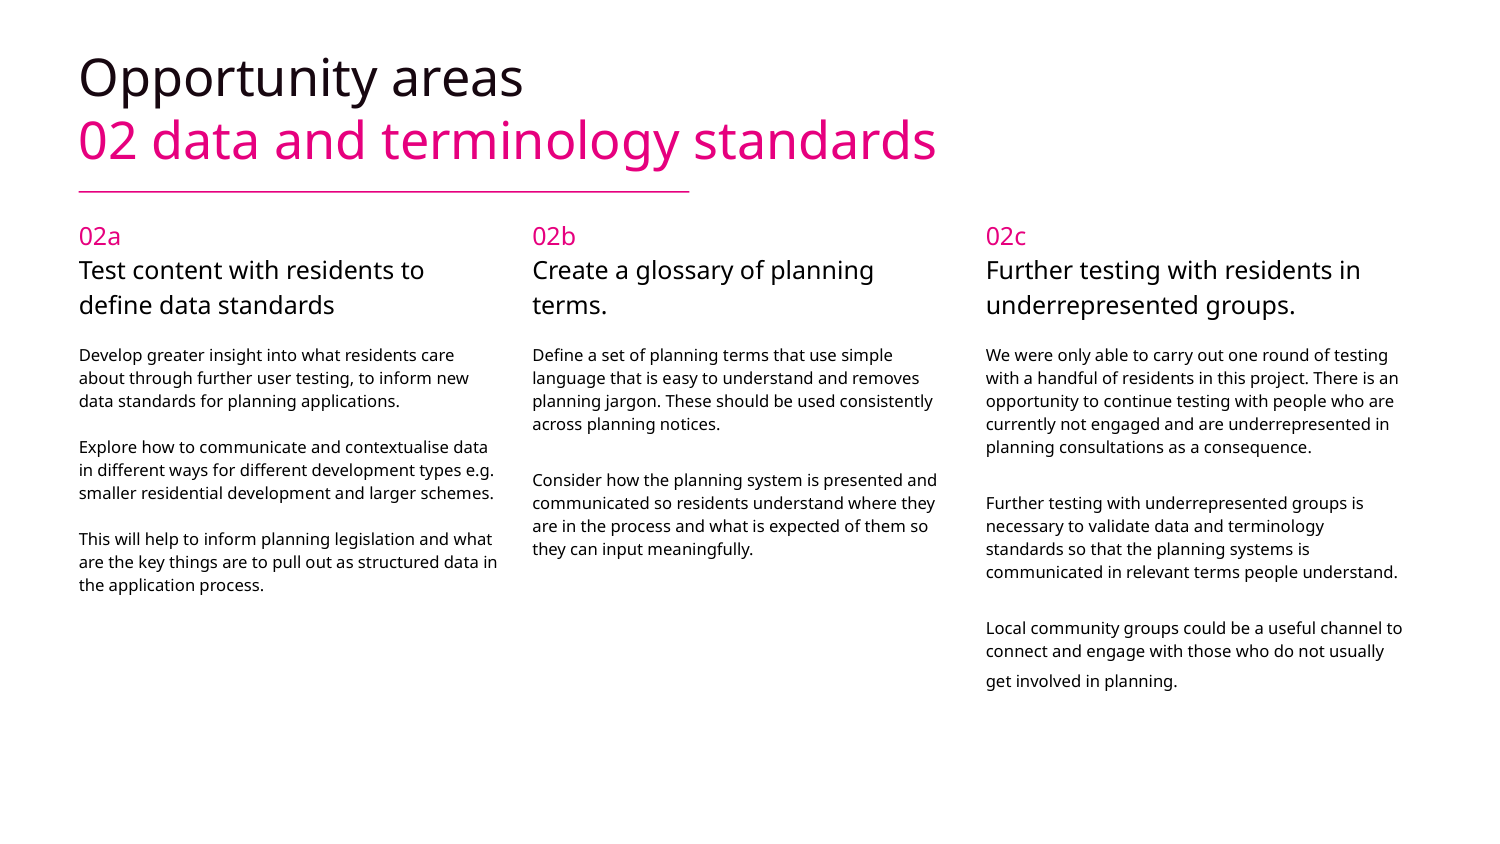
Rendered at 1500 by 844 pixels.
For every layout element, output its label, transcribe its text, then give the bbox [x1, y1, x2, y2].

text_box 02a Test content with residents to define data standards Develop greater insight into what residents care about through further user testing, to inform new data standards for planning applications. Explore how to communicate and contextualise data in different ways for different development types e.g. smaller residential development and larger schemes. This will help to inform planning legislation and what are the key things are to pull out as structured data in the application process. [78, 216, 500, 618]
text_box 02c Further testing with residents in underrepresented groups. We were only able to carry out one round of testing with a handful of residents in this project. There is an opportunity to continue testing with people who are currently not engaged and are underrepresented in planning consultations as a consequence. Further testing with underrepresented groups is necessary to validate data and terminology standards so that the planning systems is communicated in relevant terms people understand. Local community groups could be a useful channel to connect and engage with those who do not usually get involved in planning. [985, 216, 1407, 693]
text_box Opportunity areas 02 data and terminology standards [78, 44, 1161, 216]
text_box 02b Create a glossary of planning terms. Define a set of planning terms that use simple language that is easy to understand and removes planning jargon. These should be used consistently across planning notices. Consider how the planning system is presented and communicated so residents understand where they are in the process and what is expected of them so they can input meaningfully. [532, 216, 954, 559]
